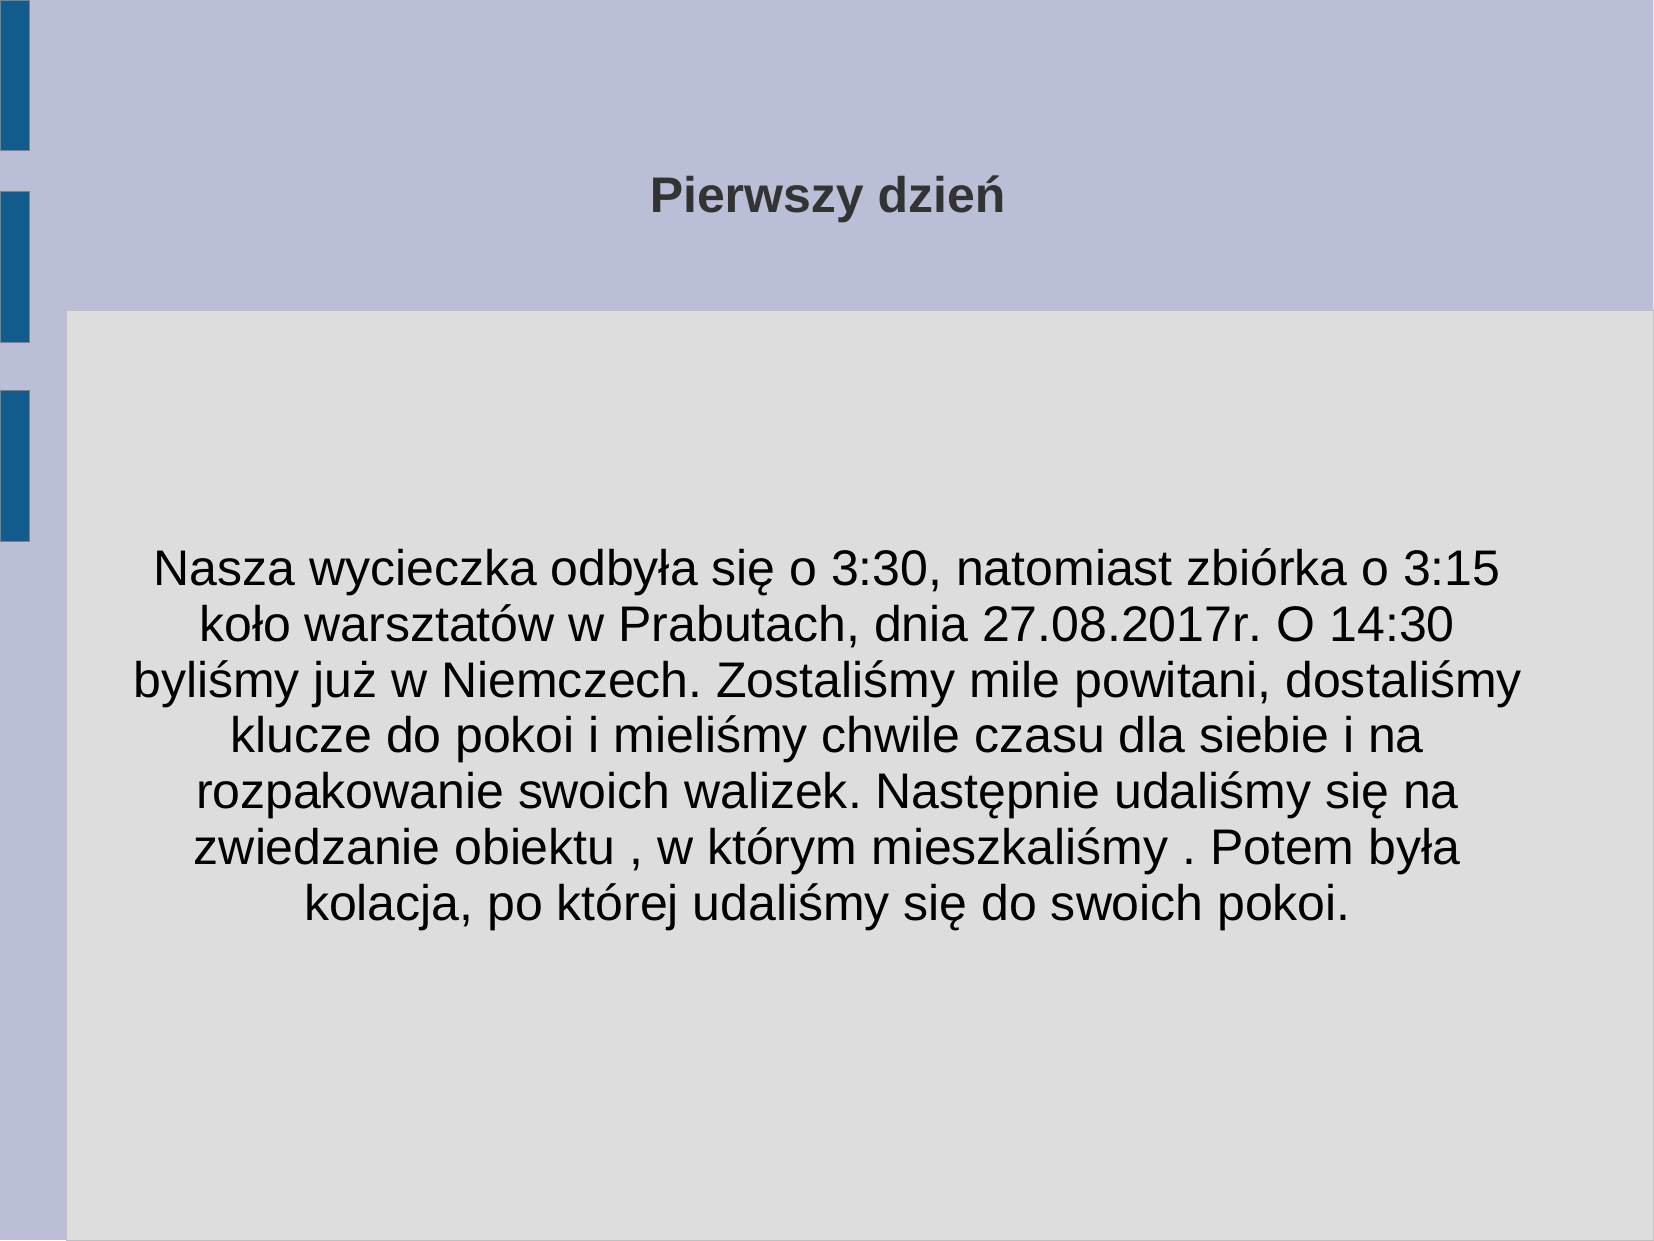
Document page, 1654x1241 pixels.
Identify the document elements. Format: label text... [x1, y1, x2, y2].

title Pierwszy dzień [121, 91, 1534, 299]
subtitle Nasza wycieczka odbyła się o 3:30, natomiast zbiórka o 3:15 koło warsztatów w Prabutach, dnia 27.08.2017r. O 14:30 byliśmy już w Niemczech. Zostaliśmy mile powitani, dostaliśmy klucze do pokoi i mieliśmy chwile czasu dla siebie i na rozpakowanie swoich walizek. Następnie udaliśmy się na zwiedzanie obiektu , w którym mieszkaliśmy . Potem była kolacja, po której udaliśmy się do swoich pokoi. [121, 344, 1534, 1127]
